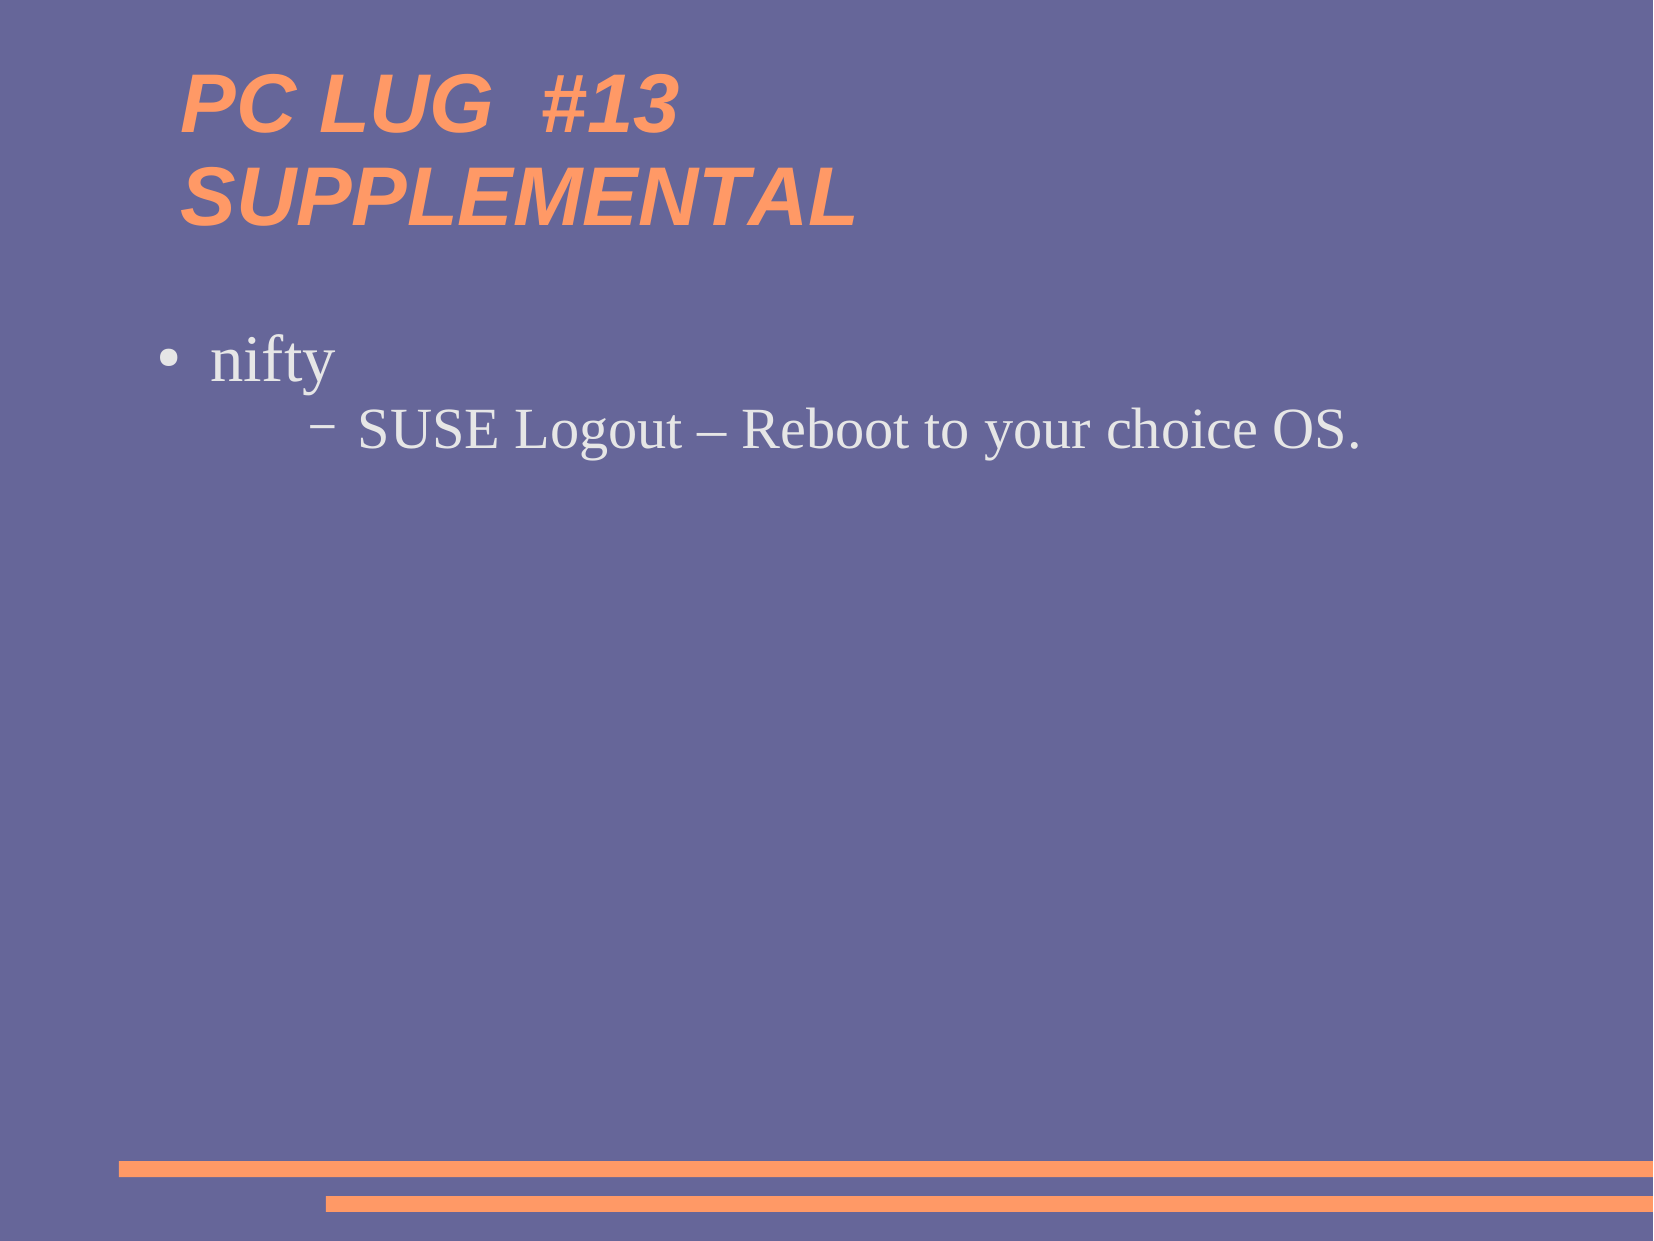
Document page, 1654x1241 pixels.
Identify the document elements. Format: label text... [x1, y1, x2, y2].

title PC LUG #13 SUPPLEMENTAL [121, 46, 1534, 254]
list nifty SUSE Logout – Reboot to your choice OS. [121, 322, 1561, 1133]
